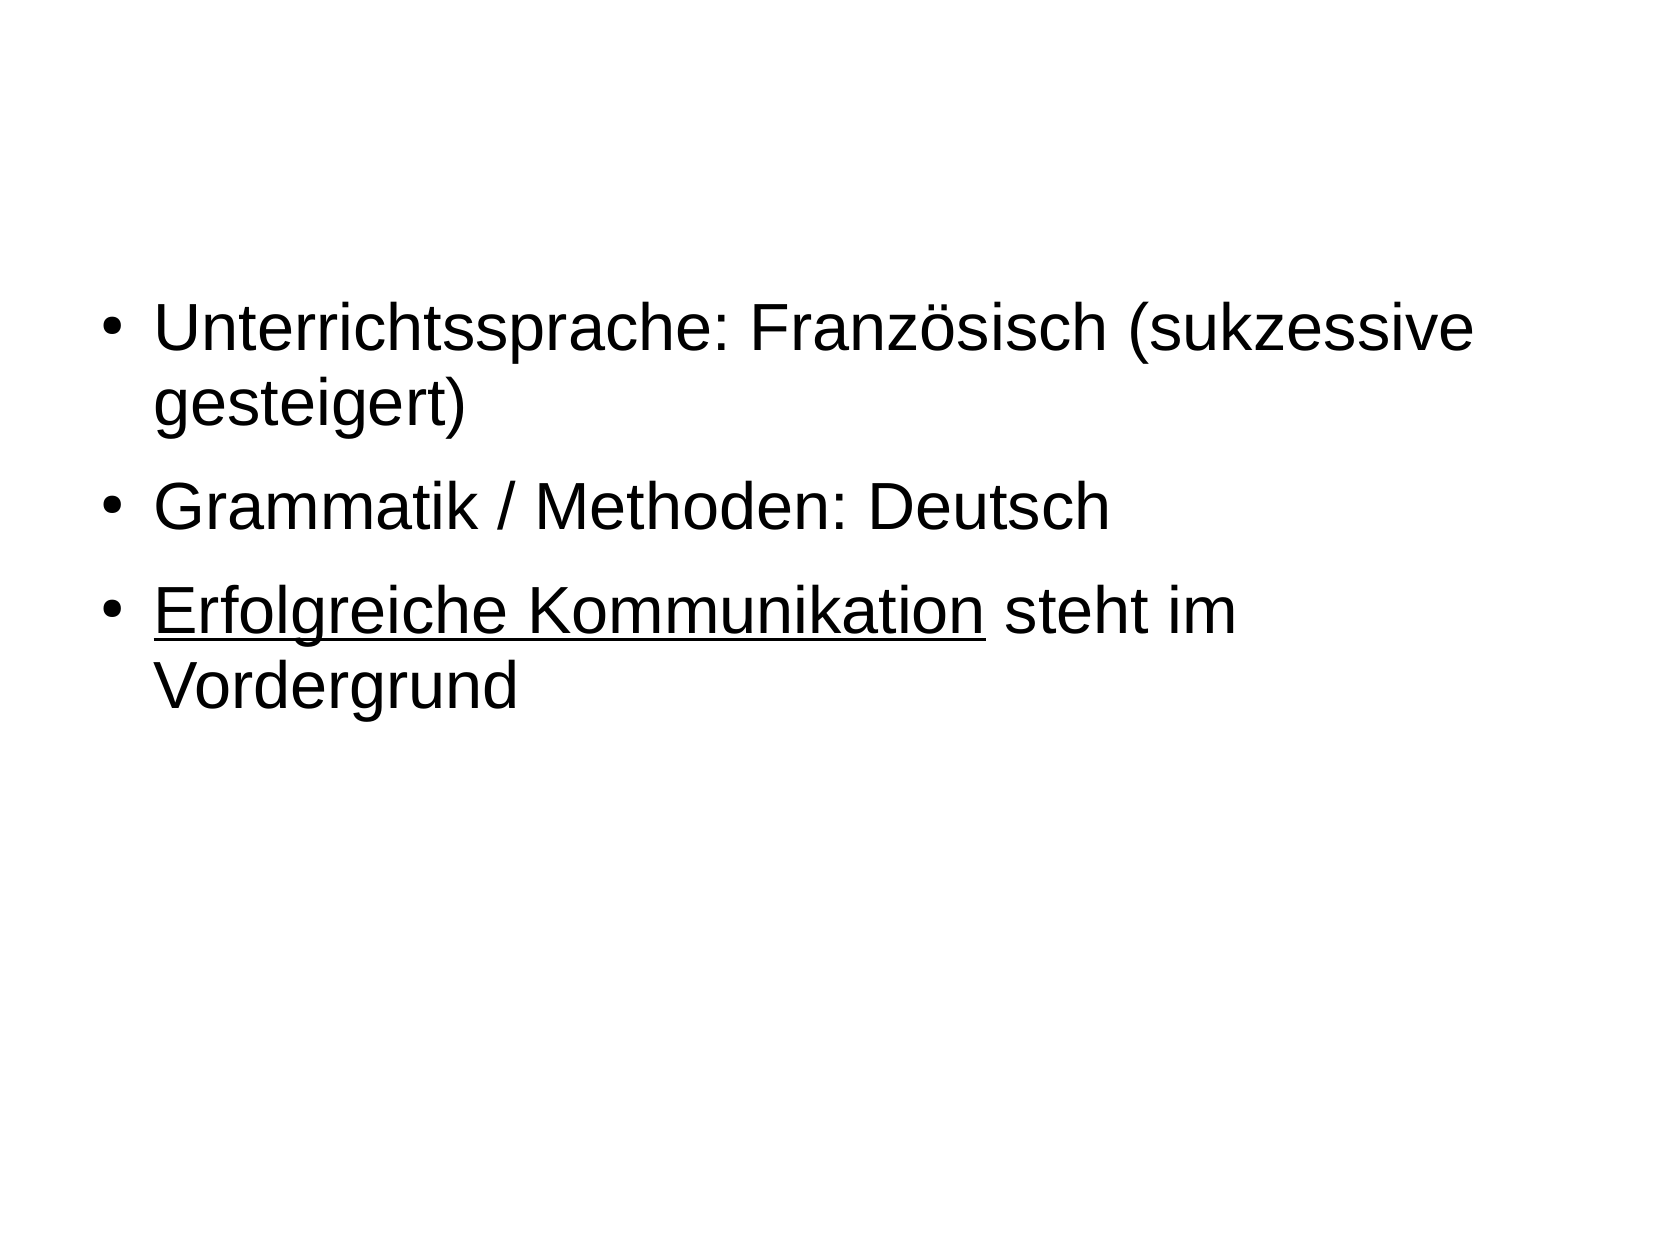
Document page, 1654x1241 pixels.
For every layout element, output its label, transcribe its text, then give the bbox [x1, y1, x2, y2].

list Unterrichtssprache: Französisch (sukzessive gesteigert) Grammatik / Methoden: Deutsch Erfolgreiche Kommunikation steht im Vordergrund [82, 290, 1571, 1109]
